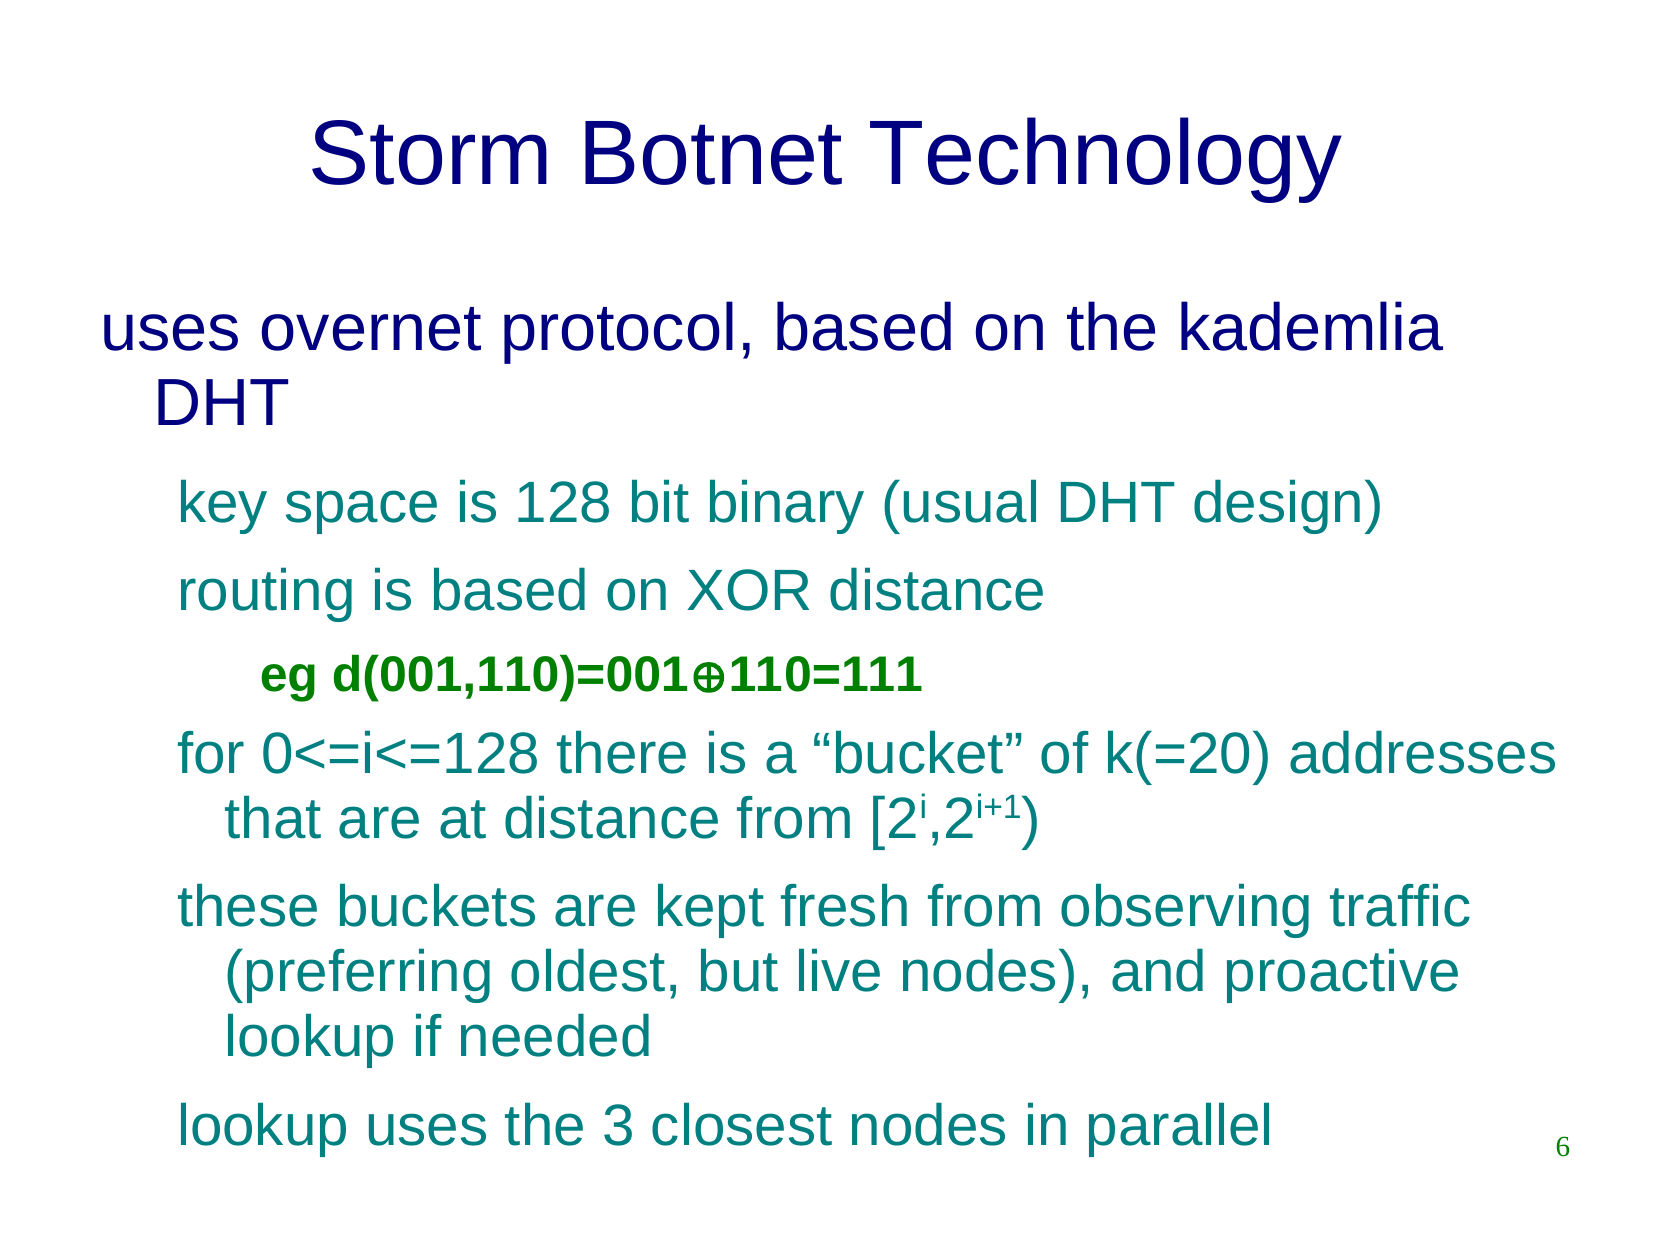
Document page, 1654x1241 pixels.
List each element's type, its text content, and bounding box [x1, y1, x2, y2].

list uses overnet protocol, based on the kademlia DHT key space is 128 bit binary (usual DHT design) routing is based on XOR distance eg d(001,110)=001110=111 for 0<=i<=128 there is a “bucket” of k(=20) addresses that are at distance from [2i,2i+1) these buckets are kept fresh from observing traffic (preferring oldest, but live nodes), and proactive lookup if needed lookup uses the 3 closest nodes in parallel [82, 290, 1571, 1170]
title Storm Botnet Technology [82, 56, 1571, 250]
